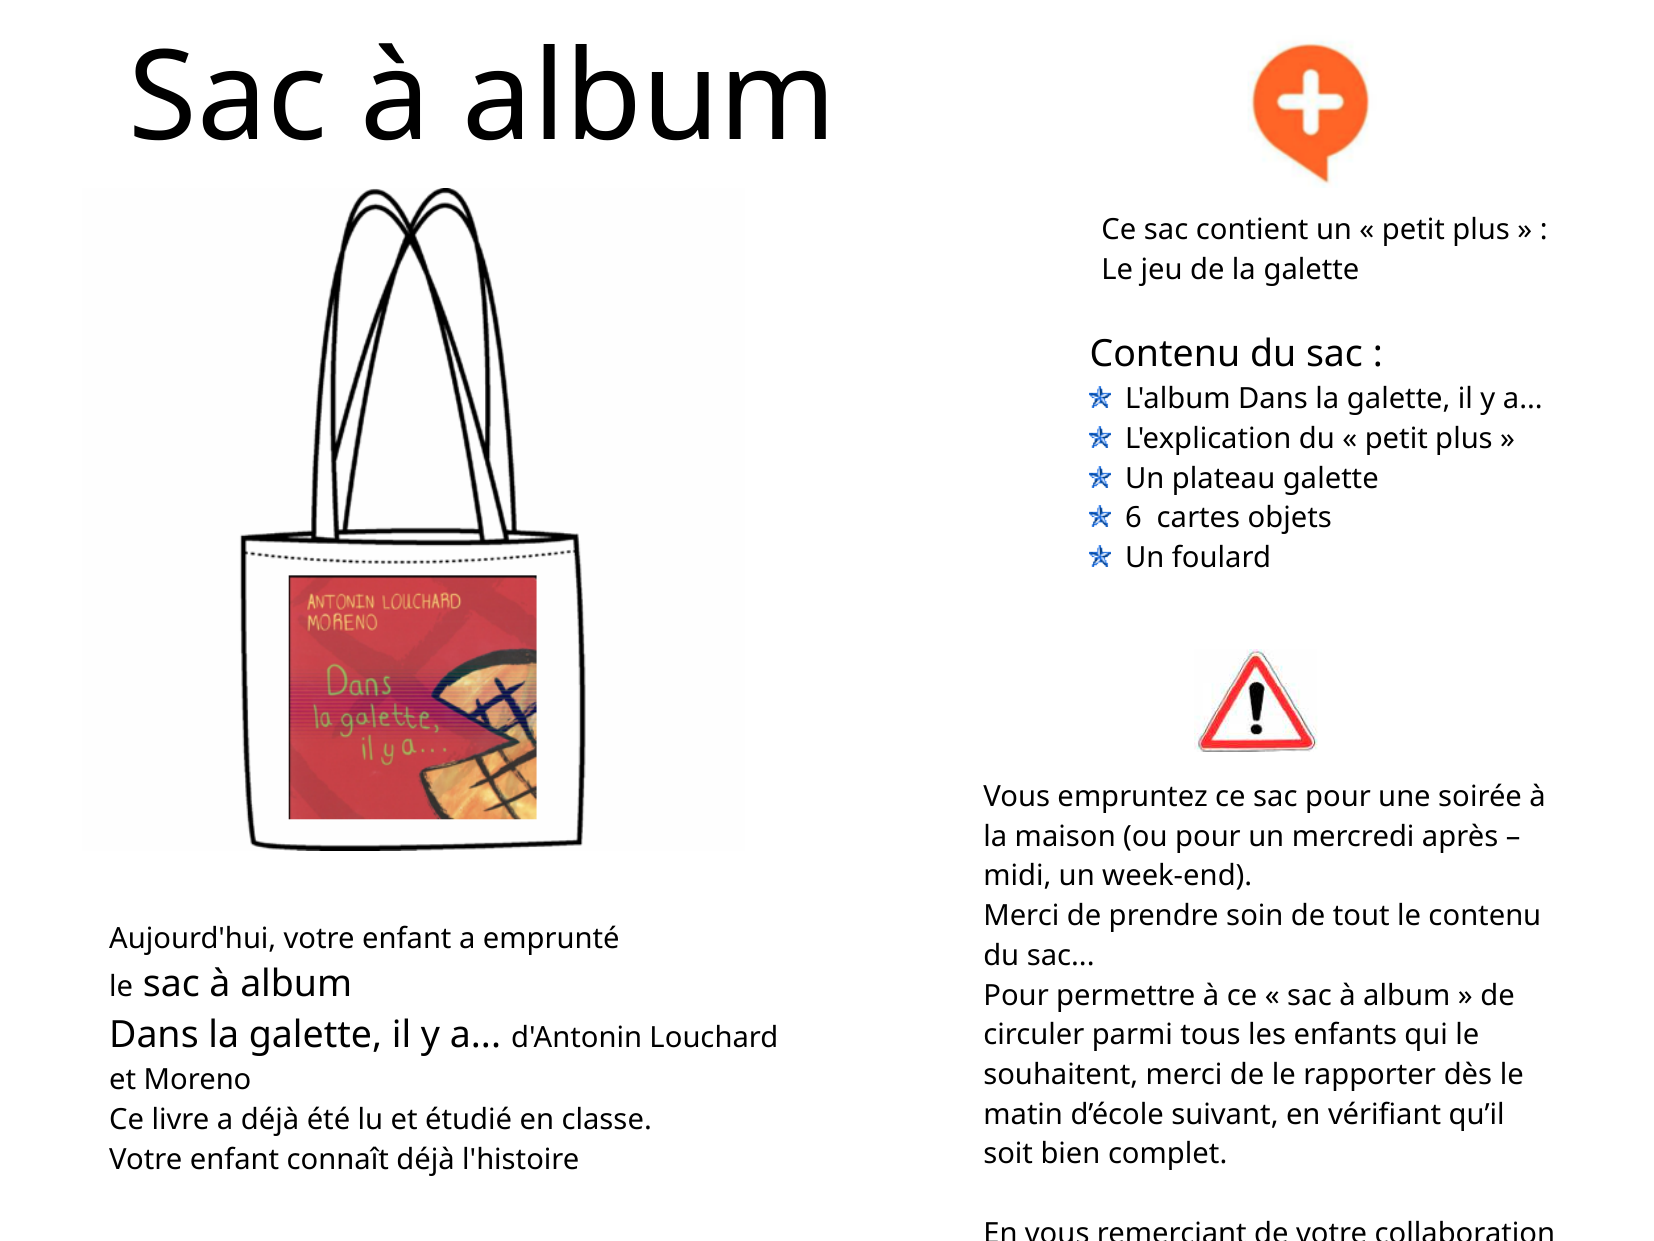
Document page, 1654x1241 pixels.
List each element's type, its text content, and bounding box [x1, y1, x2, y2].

text_box Sac à album [106, 0, 898, 320]
text_box Ce sac contient un « petit plus » : Le jeu de la galette [1086, 200, 1571, 318]
text_box Vous empruntez ce sac pour une soirée à la maison (ou pour un mercredi après – midi, un week-end). Merci de prendre soin de tout le contenu du sac... Pour permettre à ce « sac à album » de circuler parmi tous les enfants qui le souhaitent, merci de le rapporter dès le matin d’école suivant, en vérifiant qu’il soit bien complet. En vous remerciant de votre collaboration [968, 767, 1571, 1143]
text_box Contenu du sac : L'album Dans la galette, il y a... L'explication du « petit plus » Un plateau galette 6 cartes objets Un foulard [1074, 318, 1607, 705]
picture [82, 188, 745, 851]
picture [1188, 637, 1323, 760]
text_box Aujourd'hui, votre enfant a emprunté le sac à album Dans la galette, il y a... d'Antonin Louchard et Moreno Ce livre a déjà été lu et étudié en classe. Votre enfant connaît déjà l'histoire [94, 909, 827, 1204]
picture [1228, 35, 1383, 189]
